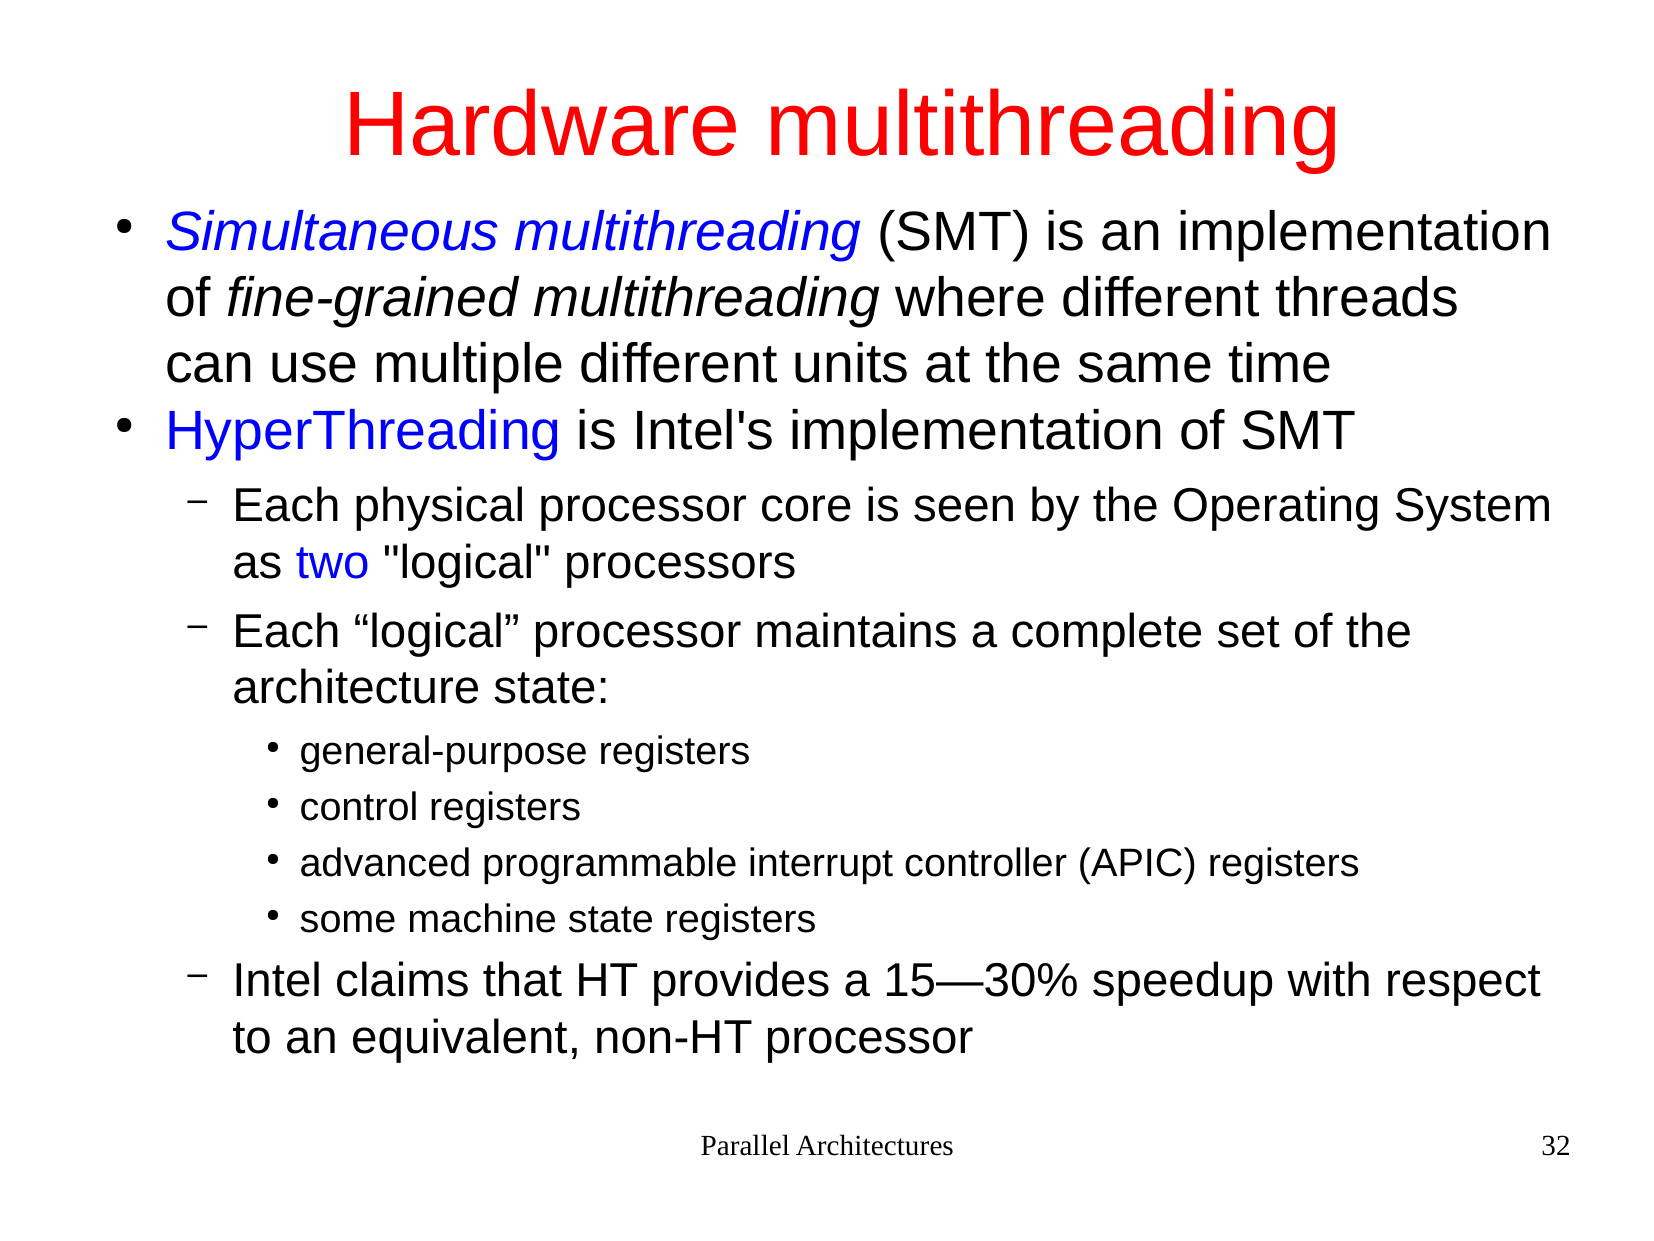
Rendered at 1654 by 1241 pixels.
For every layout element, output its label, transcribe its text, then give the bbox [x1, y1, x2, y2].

list Simultaneous multithreading (SMT) is an implementation of fine-grained multithreading where different threads can use multiple different units at the same time HyperThreading is Intel's implementation of SMT Each physical processor core is seen by the Operating System as two "logical" processors Each “logical” processor maintains a complete set of the architecture state: general-purpose registers control registers advanced programmable interrupt controller (APIC) registers some machine state registers Intel claims that HT provides a 15—30% speedup with respect to an equivalent, non-HT processor [82, 187, 1571, 1109]
title Hardware multithreading [82, 49, 1571, 187]
